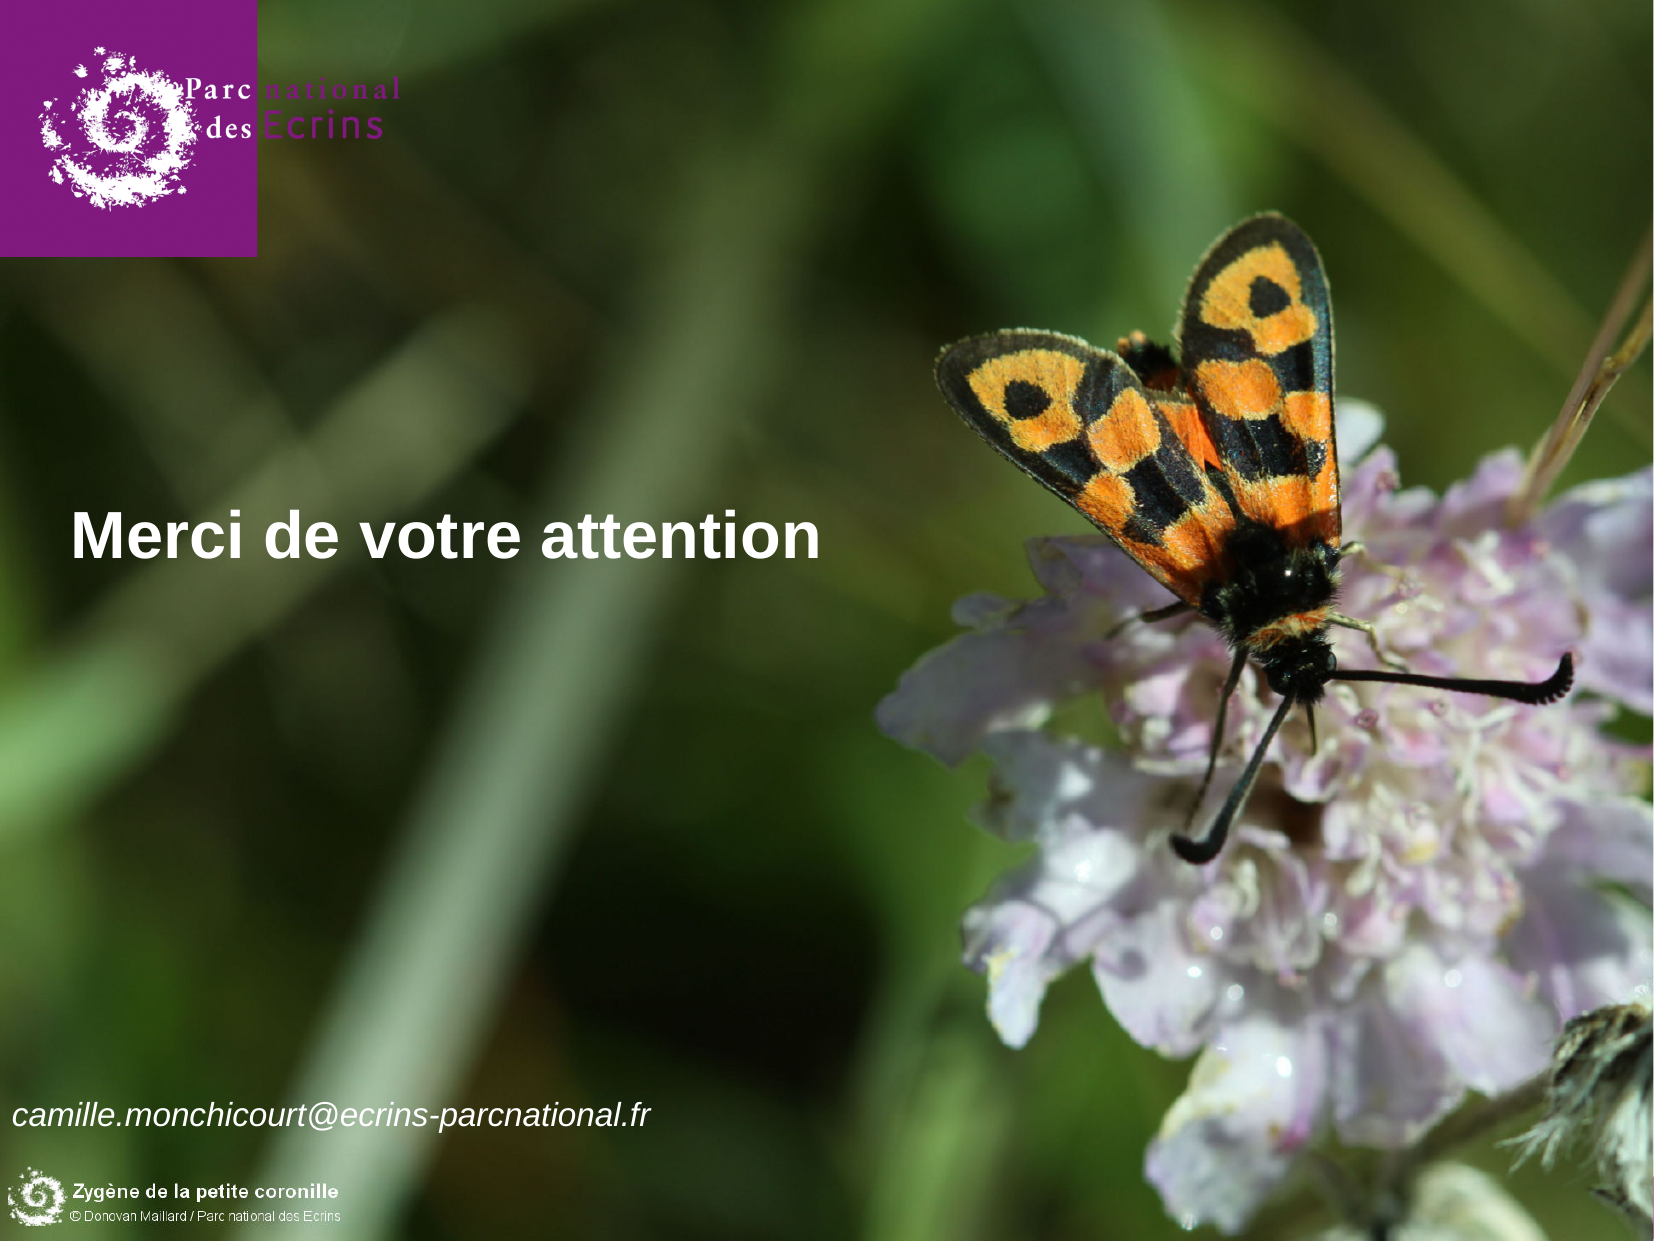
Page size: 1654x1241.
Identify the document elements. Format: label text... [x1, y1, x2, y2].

picture [0, 0, 1654, 1241]
title camille.monchicourt@ecrins-parcnational.fr [11, 1092, 916, 1134]
title Merci de votre attention [70, 472, 857, 573]
